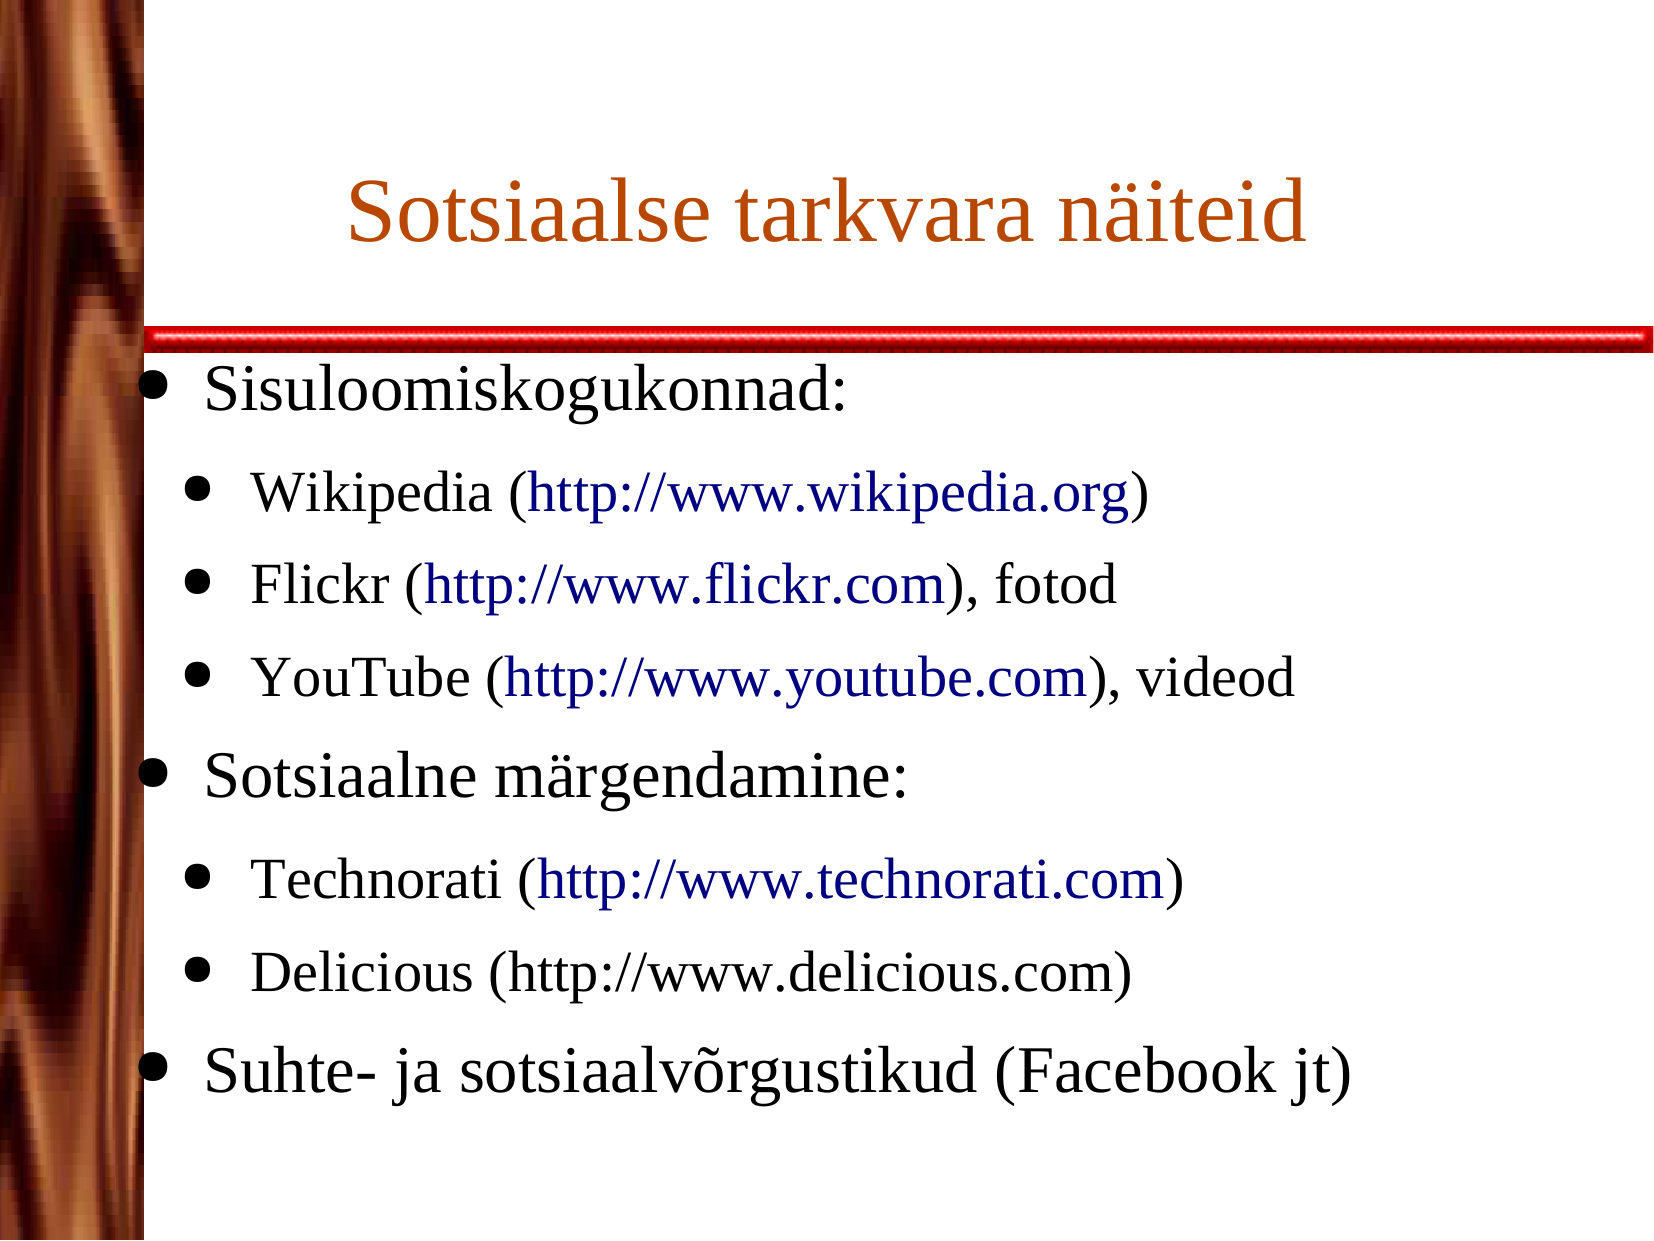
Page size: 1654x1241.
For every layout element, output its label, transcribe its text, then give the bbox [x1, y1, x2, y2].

title Sotsiaalse tarkvara näiteid [121, 100, 1533, 312]
list Sisuloomiskogukonnad: Wikipedia (http://www.wikipedia.org) Flickr (http://www.flickr.com), fotod YouTube (http://www.youtube.com), videod Sotsiaalne märgendamine: Technorati (http://www.technorati.com) Delicious (http://www.delicious.com) Suhte- ja sotsiaalvõrgustikud (Facebook jt) [121, 344, 1533, 1126]
picture [0, 0, 1654, 1240]
